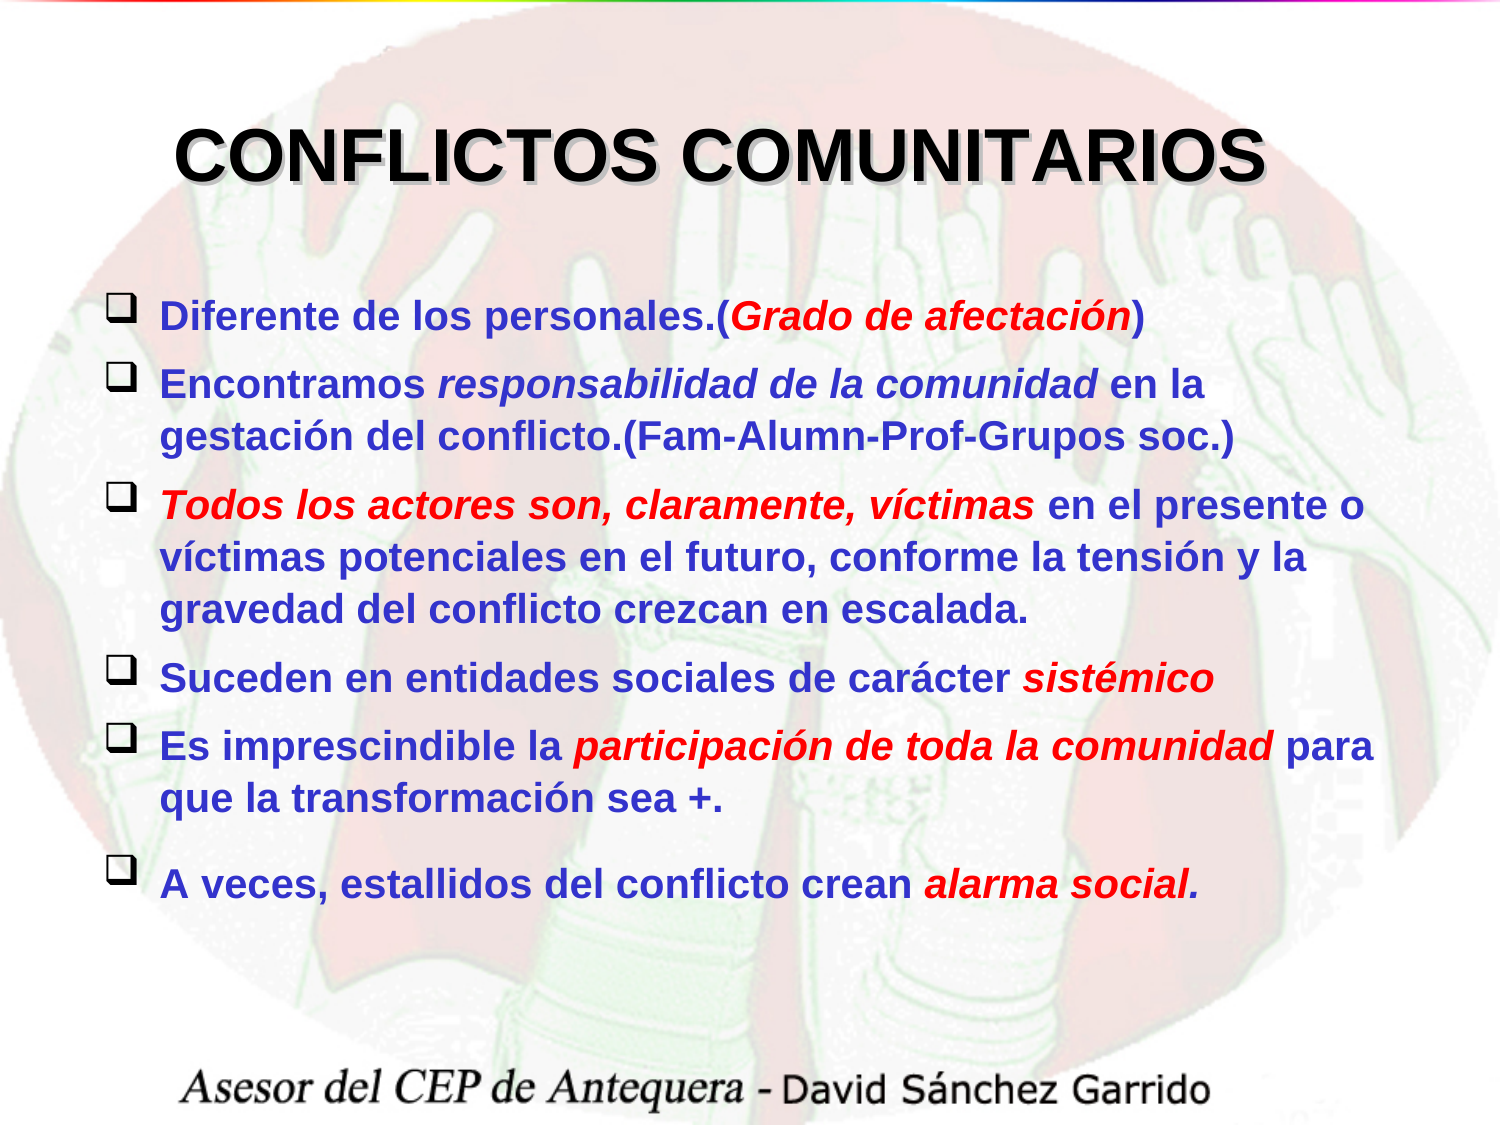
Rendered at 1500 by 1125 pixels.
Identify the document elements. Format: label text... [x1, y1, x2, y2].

text_box CONFLICTOS COMUNITARIOS [74, 99, 1388, 201]
text_box Diferente de los personales.(Grado de afectación) Encontramos responsabilidad de la comunidad en la gestación del conflicto.(Fam-Alumn-Prof-Grupos soc.) Todos los actores son, claramente, víctimas en el presente o víctimas potenciales en el futuro, conforme la tensión y la gravedad del conflicto crezcan en escalada. Suceden en entidades sociales de carácter sistémico Es imprescindible la participación de toda la comunidad para que la transformación sea +. A veces, estallidos del conflicto crean alarma social. [88, 278, 1400, 984]
picture [0, 0, 1500, 1125]
